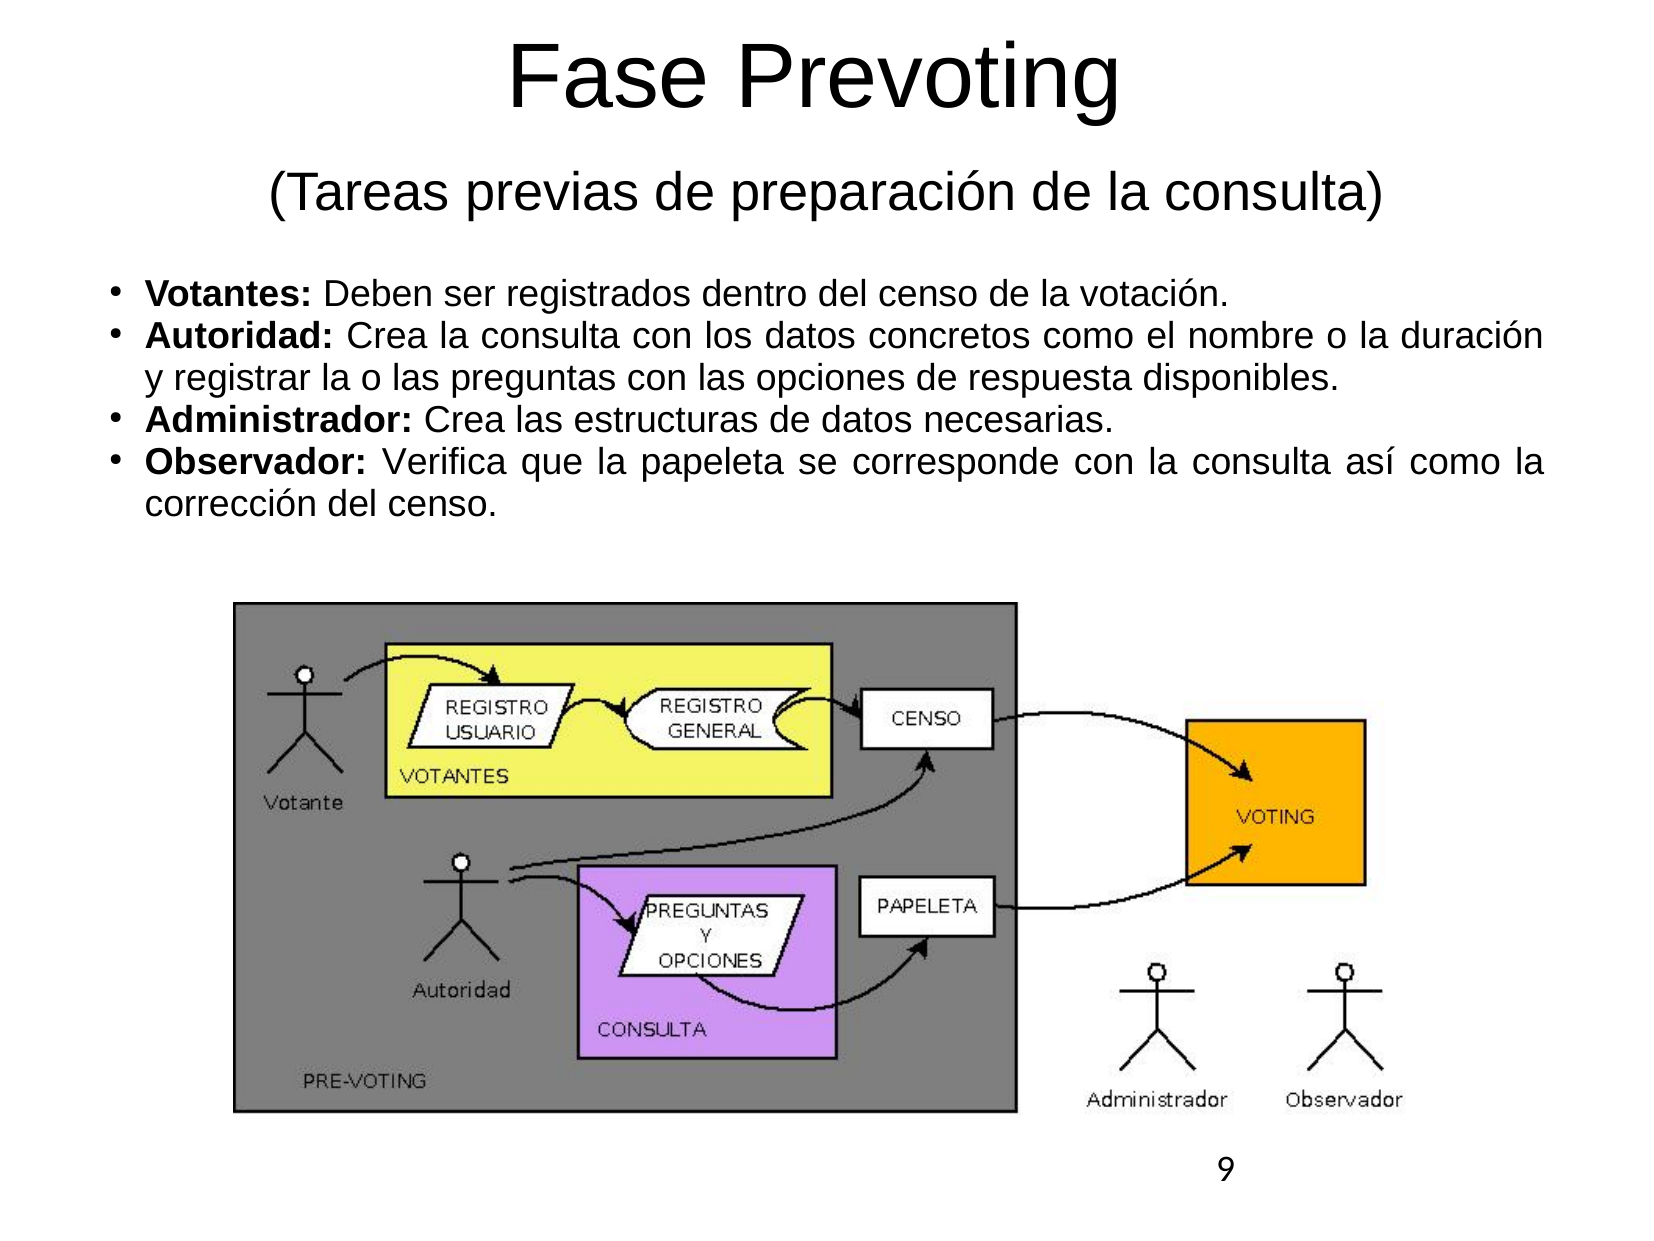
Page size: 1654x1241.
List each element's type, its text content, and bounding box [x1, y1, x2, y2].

text_box Votantes: Deben ser registrados dentro del censo de la votación. Autoridad: Crea la consulta con los datos concretos como el nombre o la duración y registrar la o las preguntas con las opciones de respuesta disponibles. Administrador: Crea las estructuras de datos necesarias. Observador: Verifica que la papeleta se corresponde con la consulta así como la corrección del censo. [94, 222, 1560, 579]
text_box <número> [1201, 1136, 1588, 1203]
title Fase Prevoting (Tareas previas de preparación de la consulta) [70, 23, 1559, 231]
picture [233, 602, 1406, 1118]
